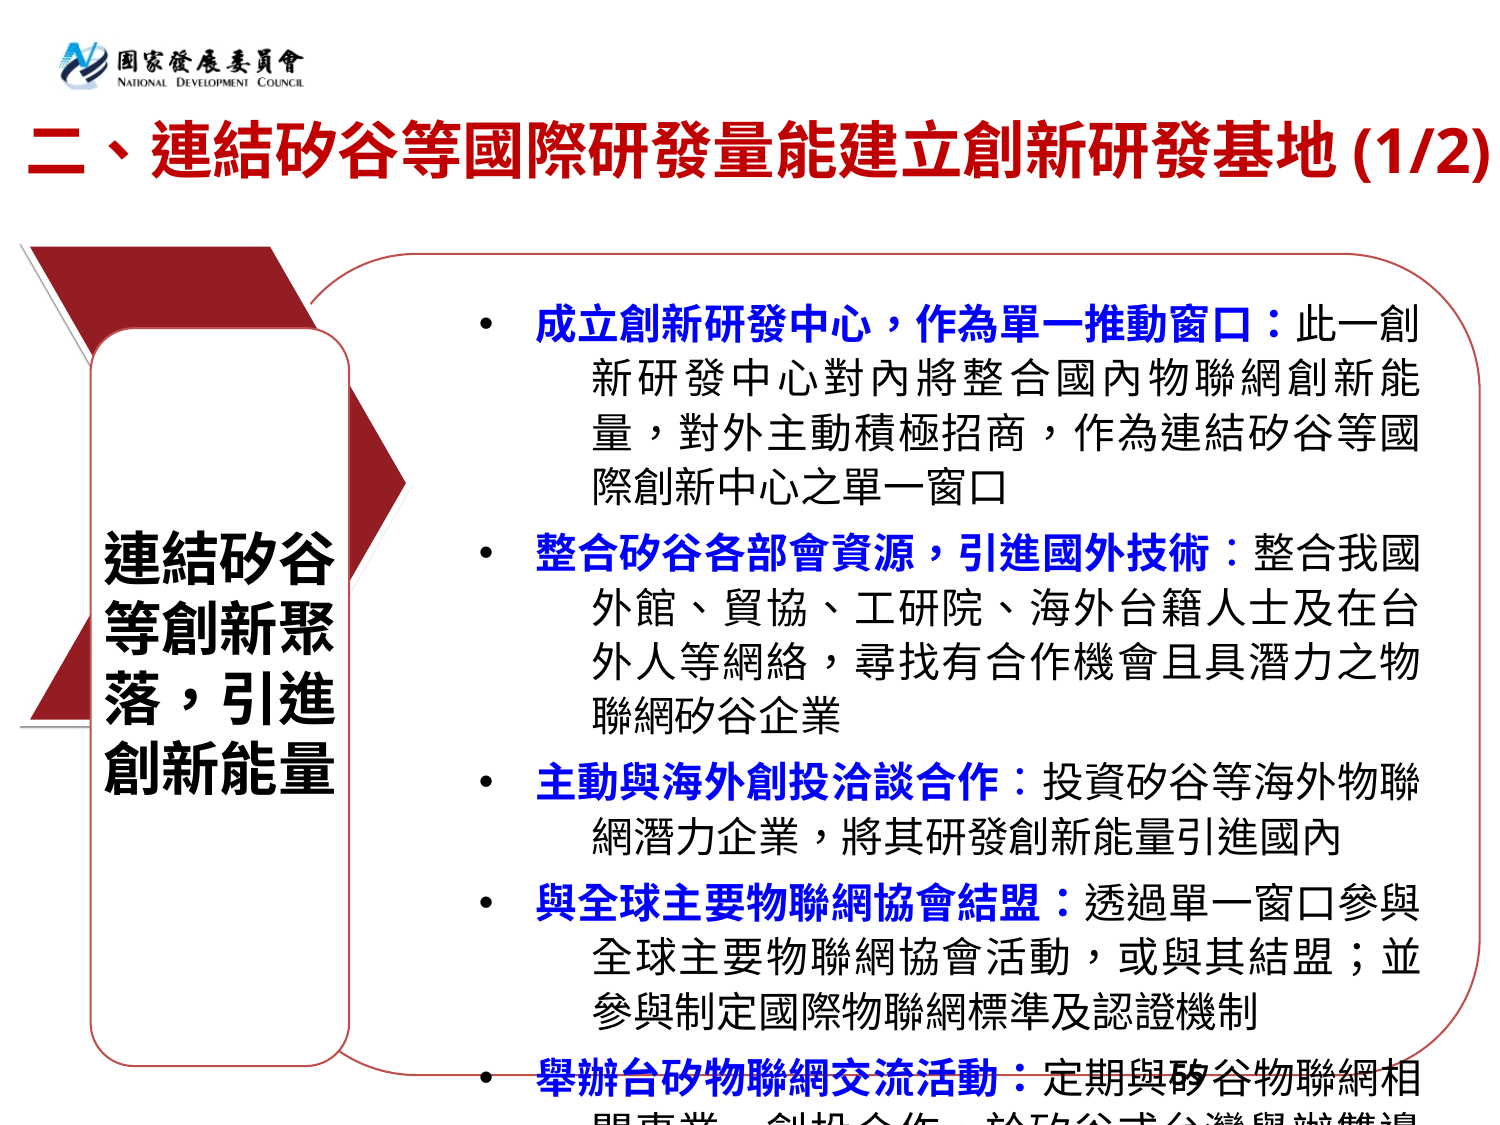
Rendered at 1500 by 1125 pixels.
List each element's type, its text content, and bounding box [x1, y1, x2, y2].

text_box 二、連結矽谷等國際研發量能建立創新研發基地(1/2) [0, 69, 1500, 228]
text_box [24, 243, 323, 360]
text_box 55 [1156, 1045, 1500, 1106]
text_box 成立創新研發中心，作為單一推動窗口：此一創新研發中心對內將整合國內物聯網創新能量，對外主動積極招商，作為連結矽谷等國際創新中心之單一窗口 整合矽谷各部會資源，引進國外技術：整合我國外館、貿協、工研院、海外台籍人士及在台外人等網絡，尋找有合作機會且具潛力之物聯網矽谷企業 主動與海外創投洽談合作：投資矽谷等海外物聯網潛力企業，將其研發創新能量引進國內 與全球主要物聯網協會結盟：透過單一窗口參與全球主要物聯網協會活動，或與其結盟；並參與制定國際物聯網標準及認證機制 舉辦台矽物聯網交流活動：定期與矽谷物聯網相關事業、創投合作，於矽谷或台灣舉辦雙邊交流活動 [308, 253, 1480, 1076]
text_box 連結矽谷等創新聚落，引進創新能量 [90, 328, 350, 1067]
text_box [24, 608, 90, 723]
text_box [350, 379, 410, 587]
